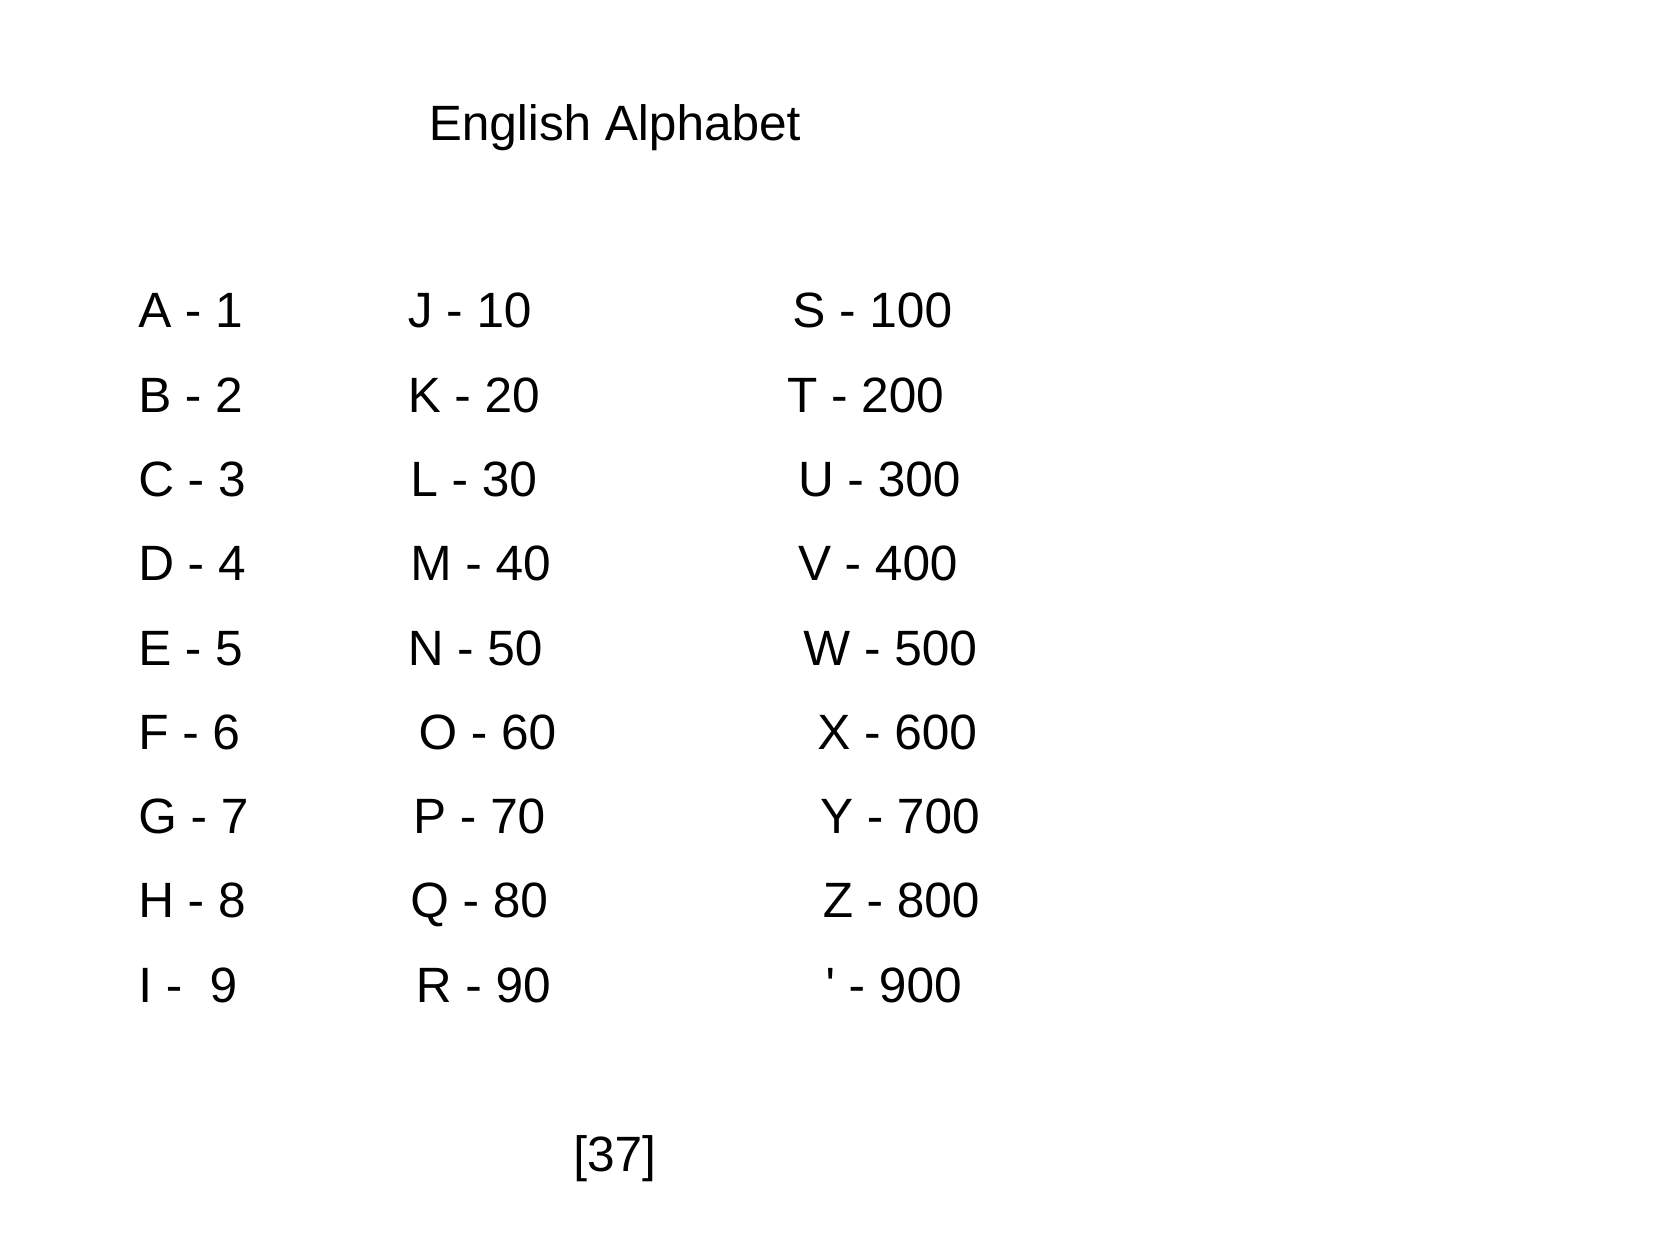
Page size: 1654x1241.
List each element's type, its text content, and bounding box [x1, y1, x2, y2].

list English Alphabet A - 1 J - 10 S - 100 B - 2 K - 20 T - 200 C - 3 L - 30 U - 300 D - 4 M - 40 V - 400 E - 5 N - 50 W - 500 F - 6 O - 60 X - 600 G - 7 P - 70 Y - 700 H - 8 Q - 80 Z - 800 I - 9 R - 90 ' - 900 [37] [82, 92, 1571, 1191]
